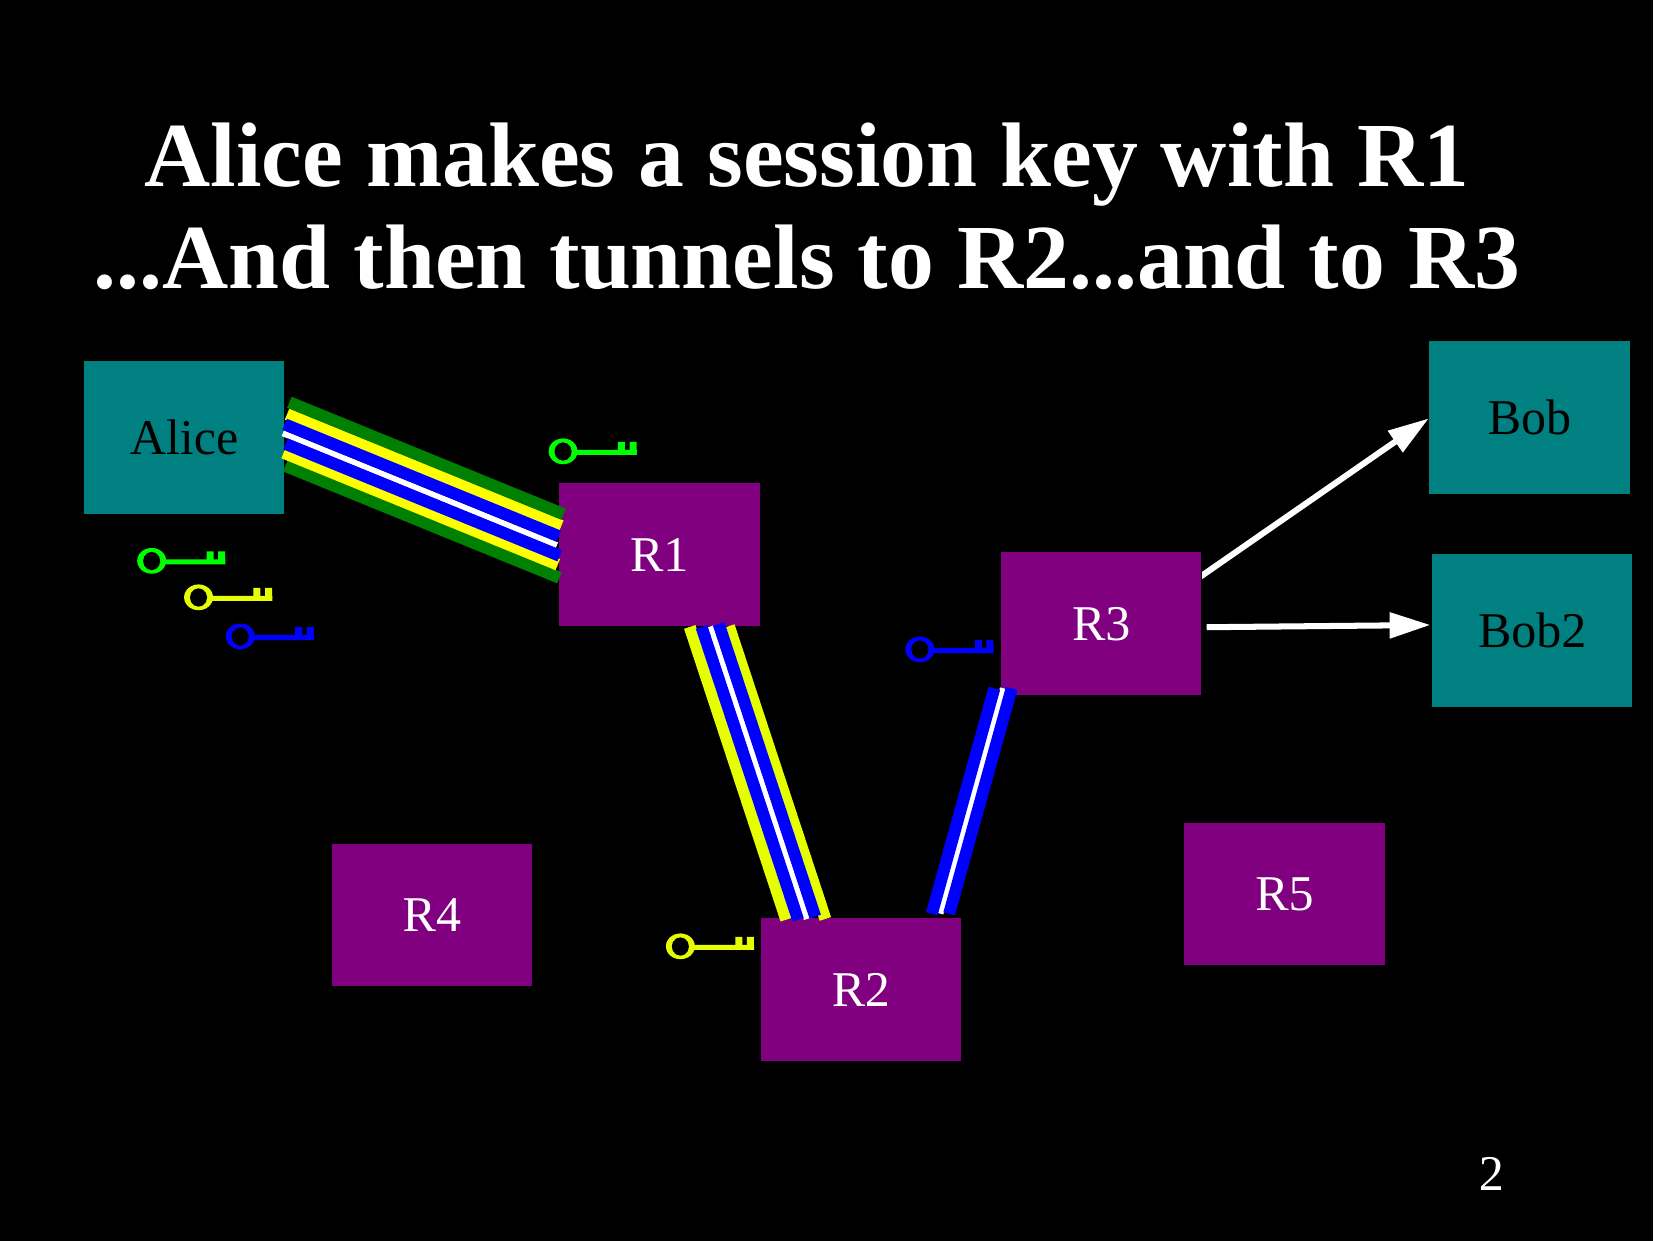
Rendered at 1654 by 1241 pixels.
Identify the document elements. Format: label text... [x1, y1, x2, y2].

text_box [137, 547, 226, 574]
text_box Bob [1428, 340, 1631, 495]
title Alice makes a session key with R1 ...And then tunnels to R2...and to R3 [82, 86, 1534, 327]
text_box [184, 584, 273, 611]
text_box R4 [331, 843, 533, 987]
text_box R2 [760, 917, 962, 1062]
text_box [665, 933, 755, 960]
text_box [905, 636, 994, 663]
text_box Bob2 [1431, 553, 1633, 708]
text_box R1 [558, 482, 761, 627]
text_box R3 [1000, 551, 1202, 696]
text_box [225, 623, 315, 650]
text_box [548, 438, 637, 465]
text_box Alice [83, 360, 285, 515]
text_box R5 [1183, 822, 1386, 966]
